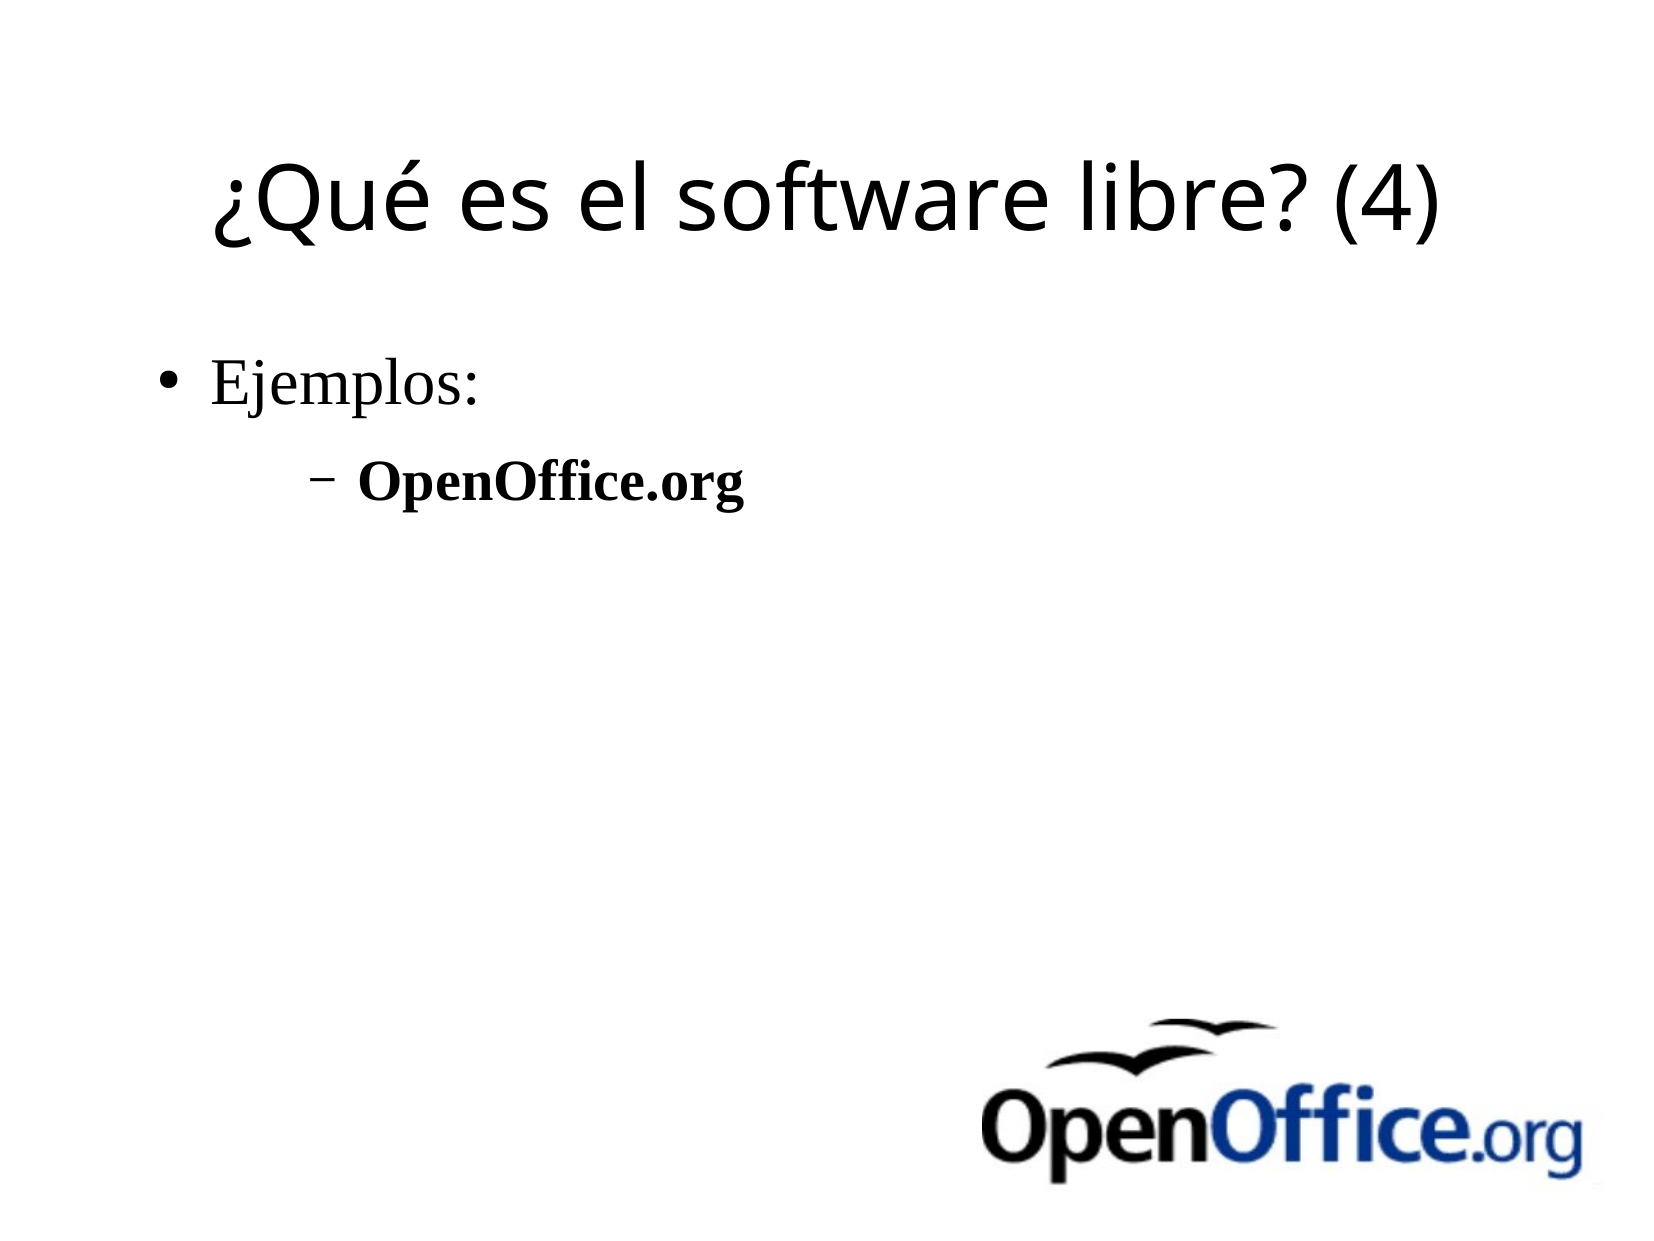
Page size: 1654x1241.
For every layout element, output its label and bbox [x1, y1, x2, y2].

picture [982, 996, 1612, 1201]
